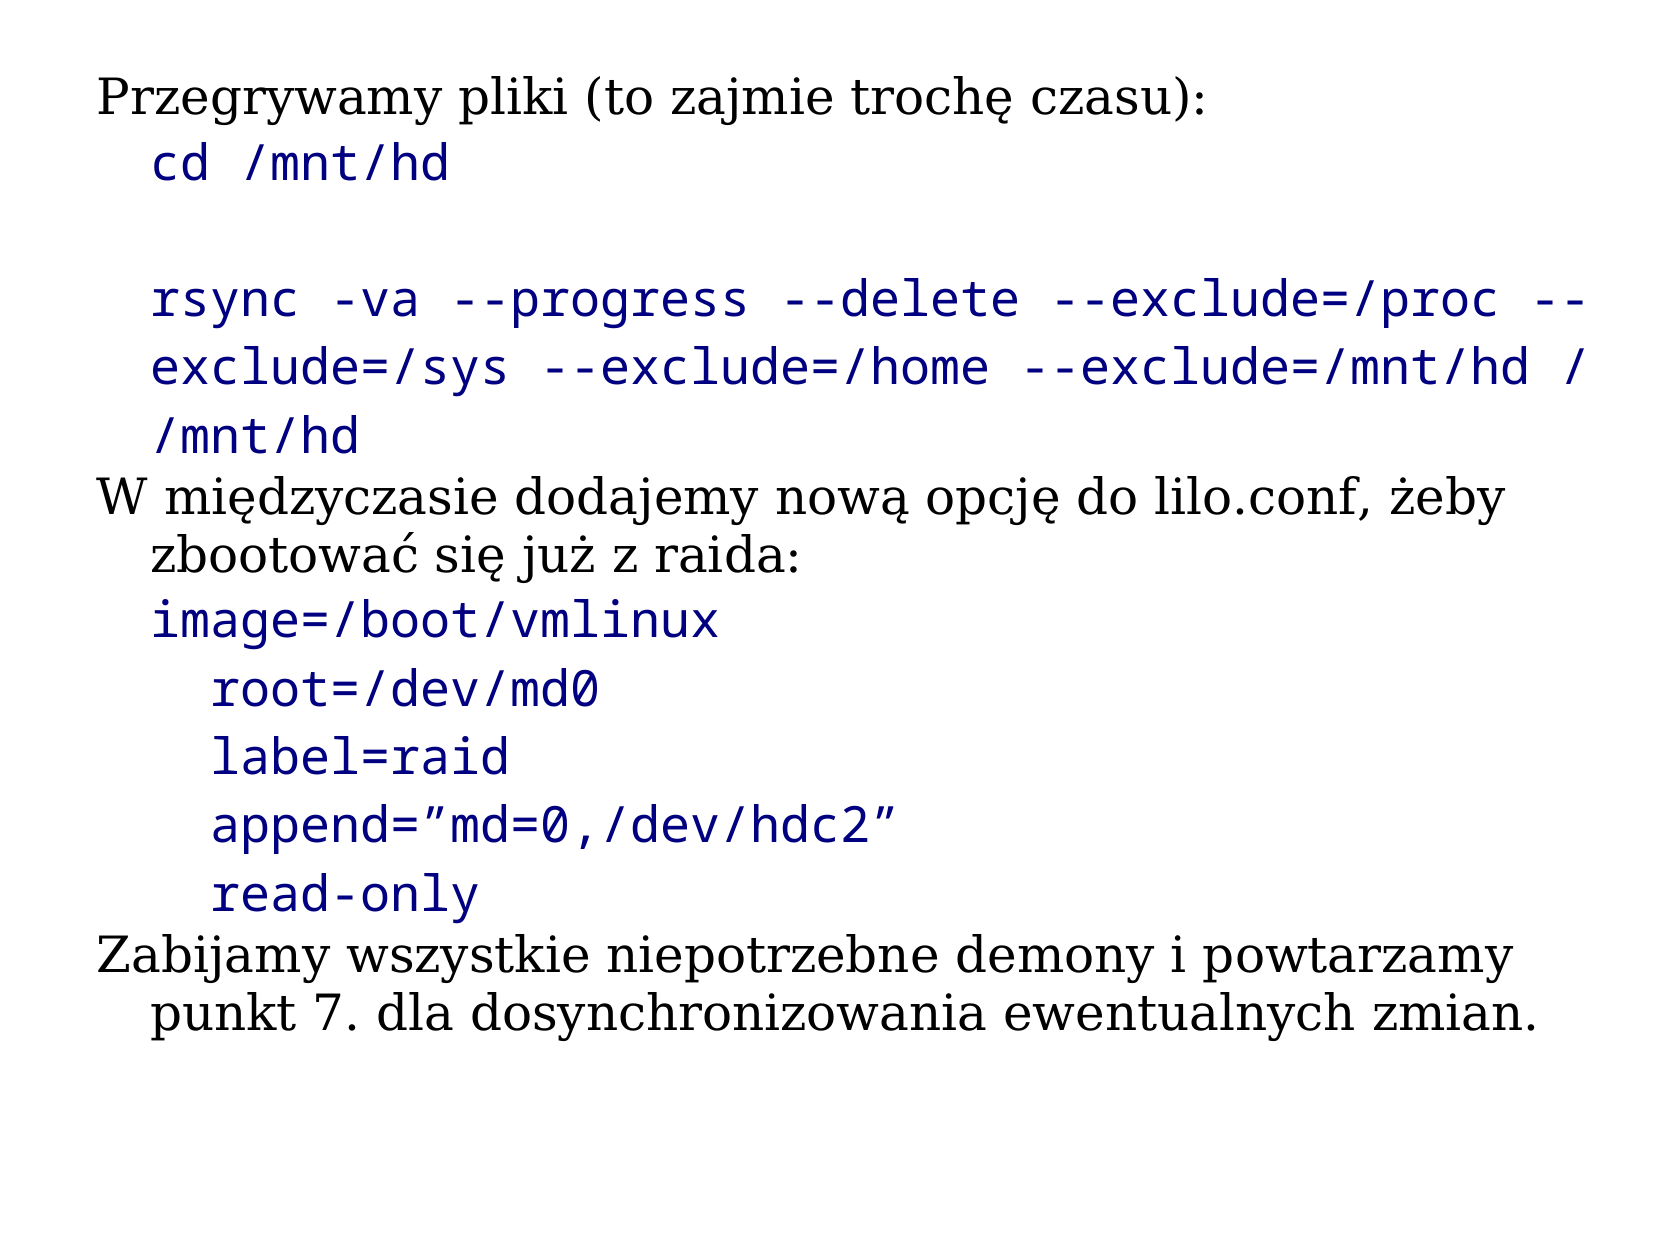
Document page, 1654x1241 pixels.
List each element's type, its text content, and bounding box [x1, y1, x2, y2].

text_box Przegrywamy pliki (to zajmie trochę czasu): cd /mnt/hd rsync -va --progress --delete --exclude=/proc --exclude=/sys --exclude=/home --exclude=/mnt/hd / /mnt/hd W międzyczasie dodajemy nową opcję do lilo.conf, żeby zbootować się już z raida: image=/boot/vmlinux root=/dev/md0 label=raid append=”md=0,/dev/hdc2” read-only Zabijamy wszystkie niepotrzebne demony i powtarzamy punkt 7. dla dosynchronizowania ewentualnych zmian. [79, 68, 1595, 1188]
